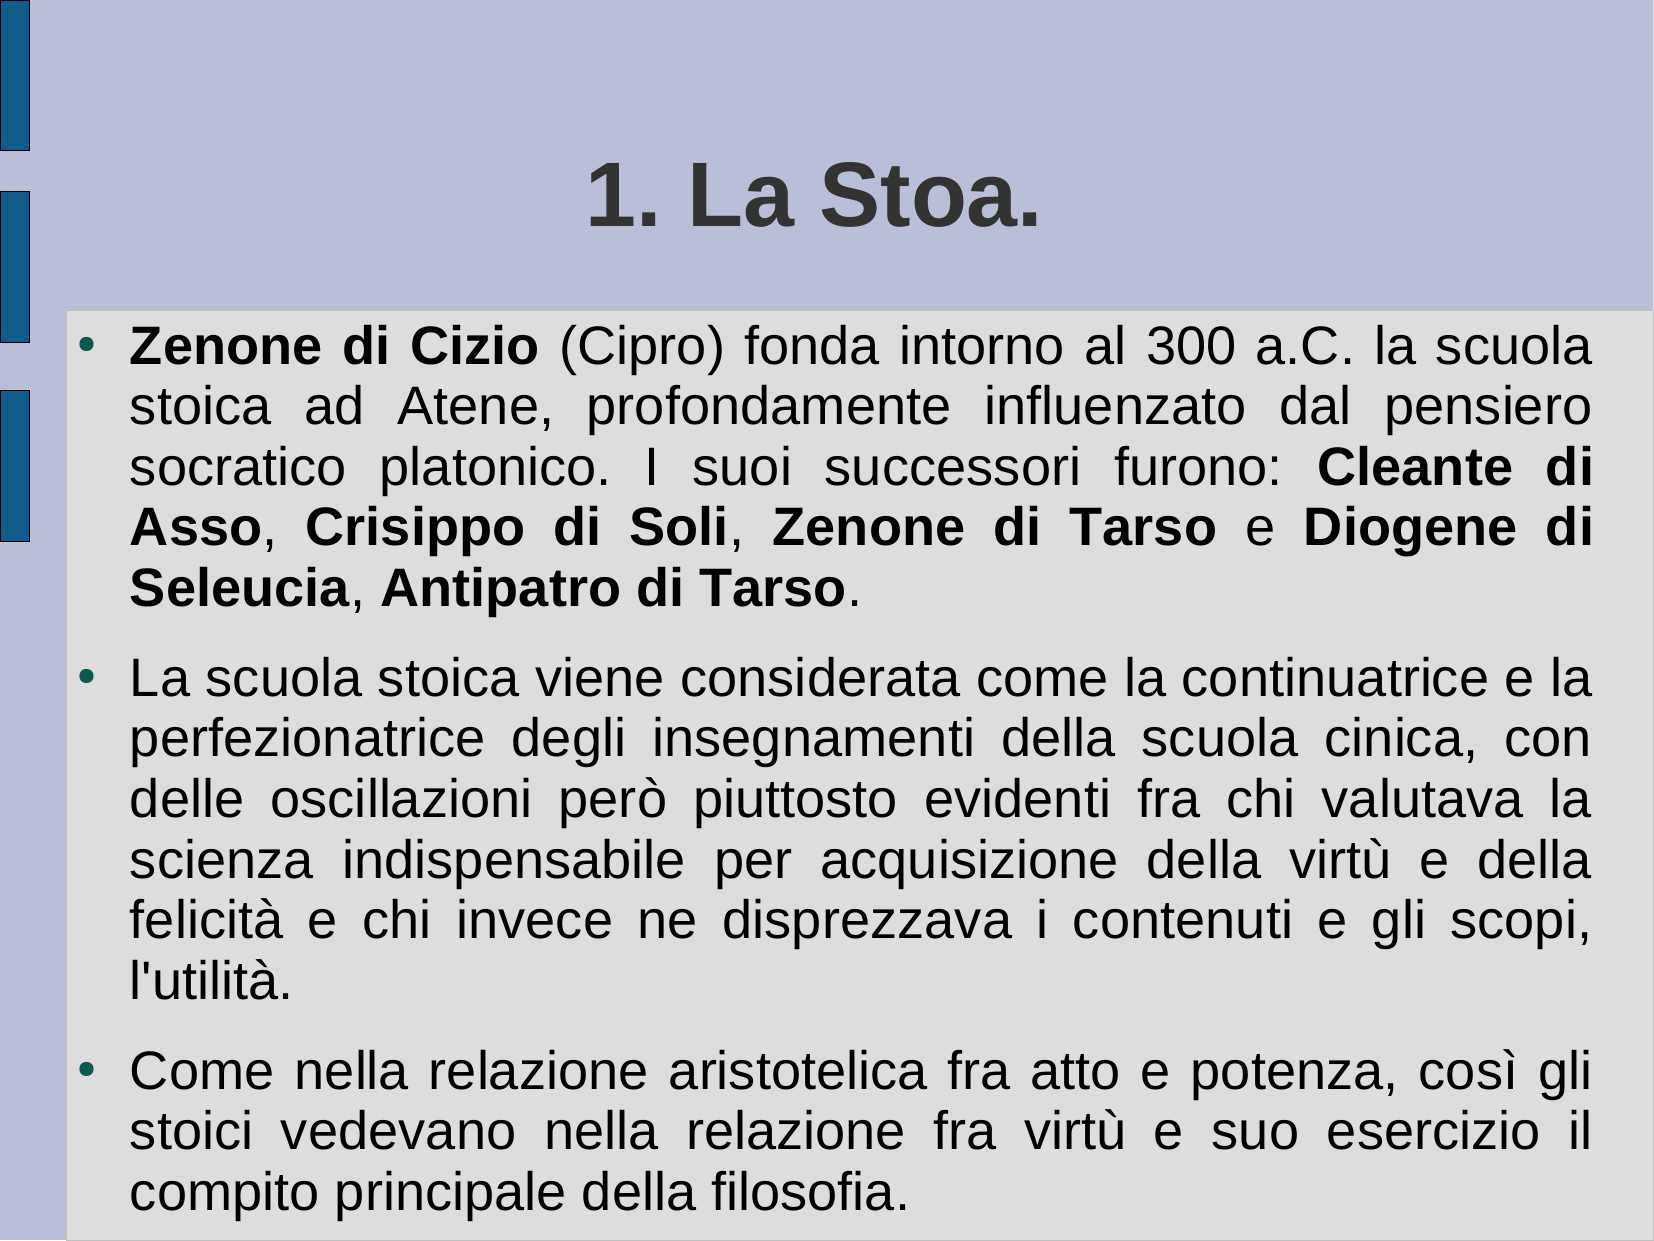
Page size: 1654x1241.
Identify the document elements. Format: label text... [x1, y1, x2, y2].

title 1. La Stoa. [121, 91, 1534, 299]
list Zenone di Cizio (Cipro) fonda intorno al 300 a.C. la scuola stoica ad Atene, profondamente influenzato dal pensiero socratico platonico. I suoi successori furono: Cleante di Asso, Crisippo di Soli, Zenone di Tarso e Diogene di Seleucia, Antipatro di Tarso. La scuola stoica viene considerata come la continuatrice e la perfezionatrice degli insegnamenti della scuola cinica, con delle oscillazioni però piuttosto evidenti fra chi valutava la scienza indispensabile per acquisizione della virtù e della felicità e chi invece ne disprezzava i contenuti e gli scopi, l'utilità. Come nella relazione aristotelica fra atto e potenza, così gli stoici vedevano nella relazione fra virtù e suo esercizio il compito principale della filosofia. [59, 315, 1595, 1229]
